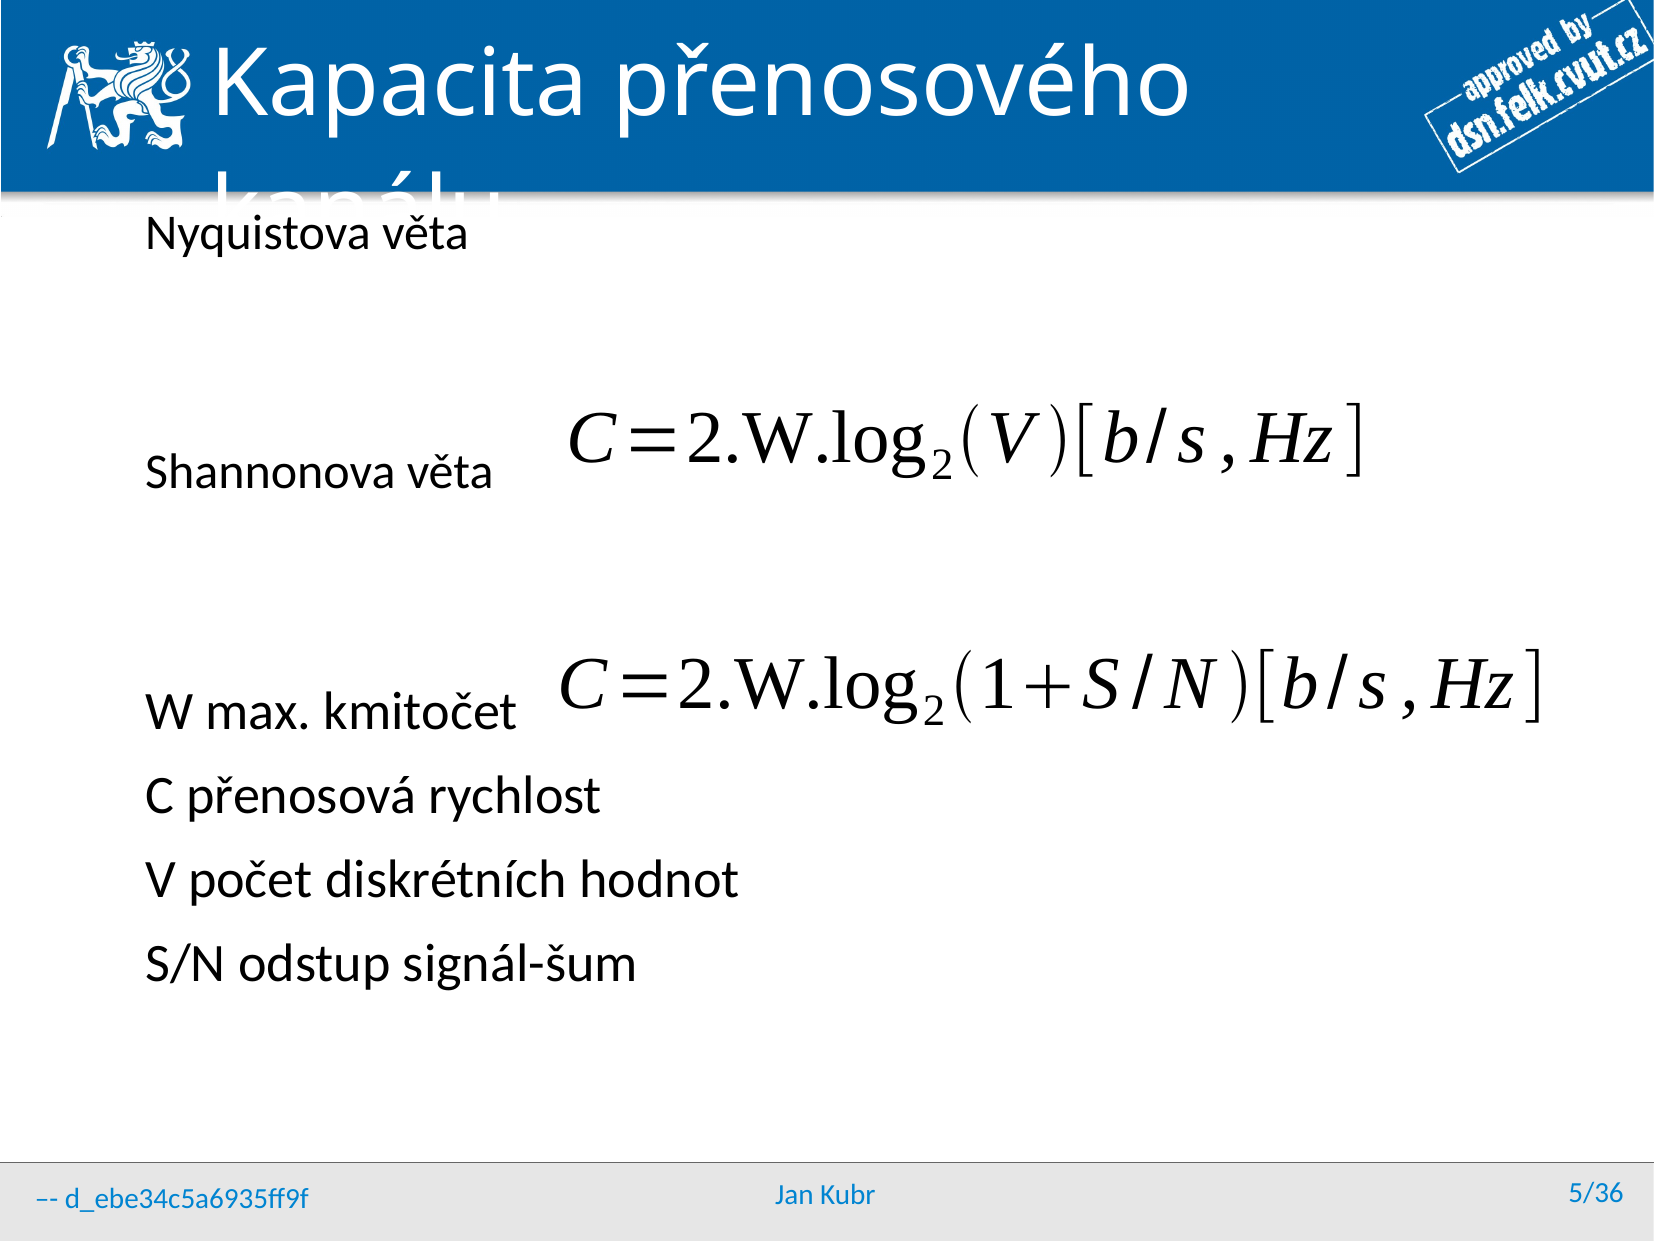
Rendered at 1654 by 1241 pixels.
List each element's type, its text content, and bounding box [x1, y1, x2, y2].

chart [559, 395, 1371, 490]
title Kapacita přenosového kanálu [210, 39, 1478, 211]
picture [1, 0, 1654, 217]
chart [551, 641, 1552, 736]
list Nyquistova věta Shannonova věta W max. kmitočet C přenosová rychlost V počet diskrétních hodnot S/N odstup signál-šum [127, 211, 1540, 1201]
